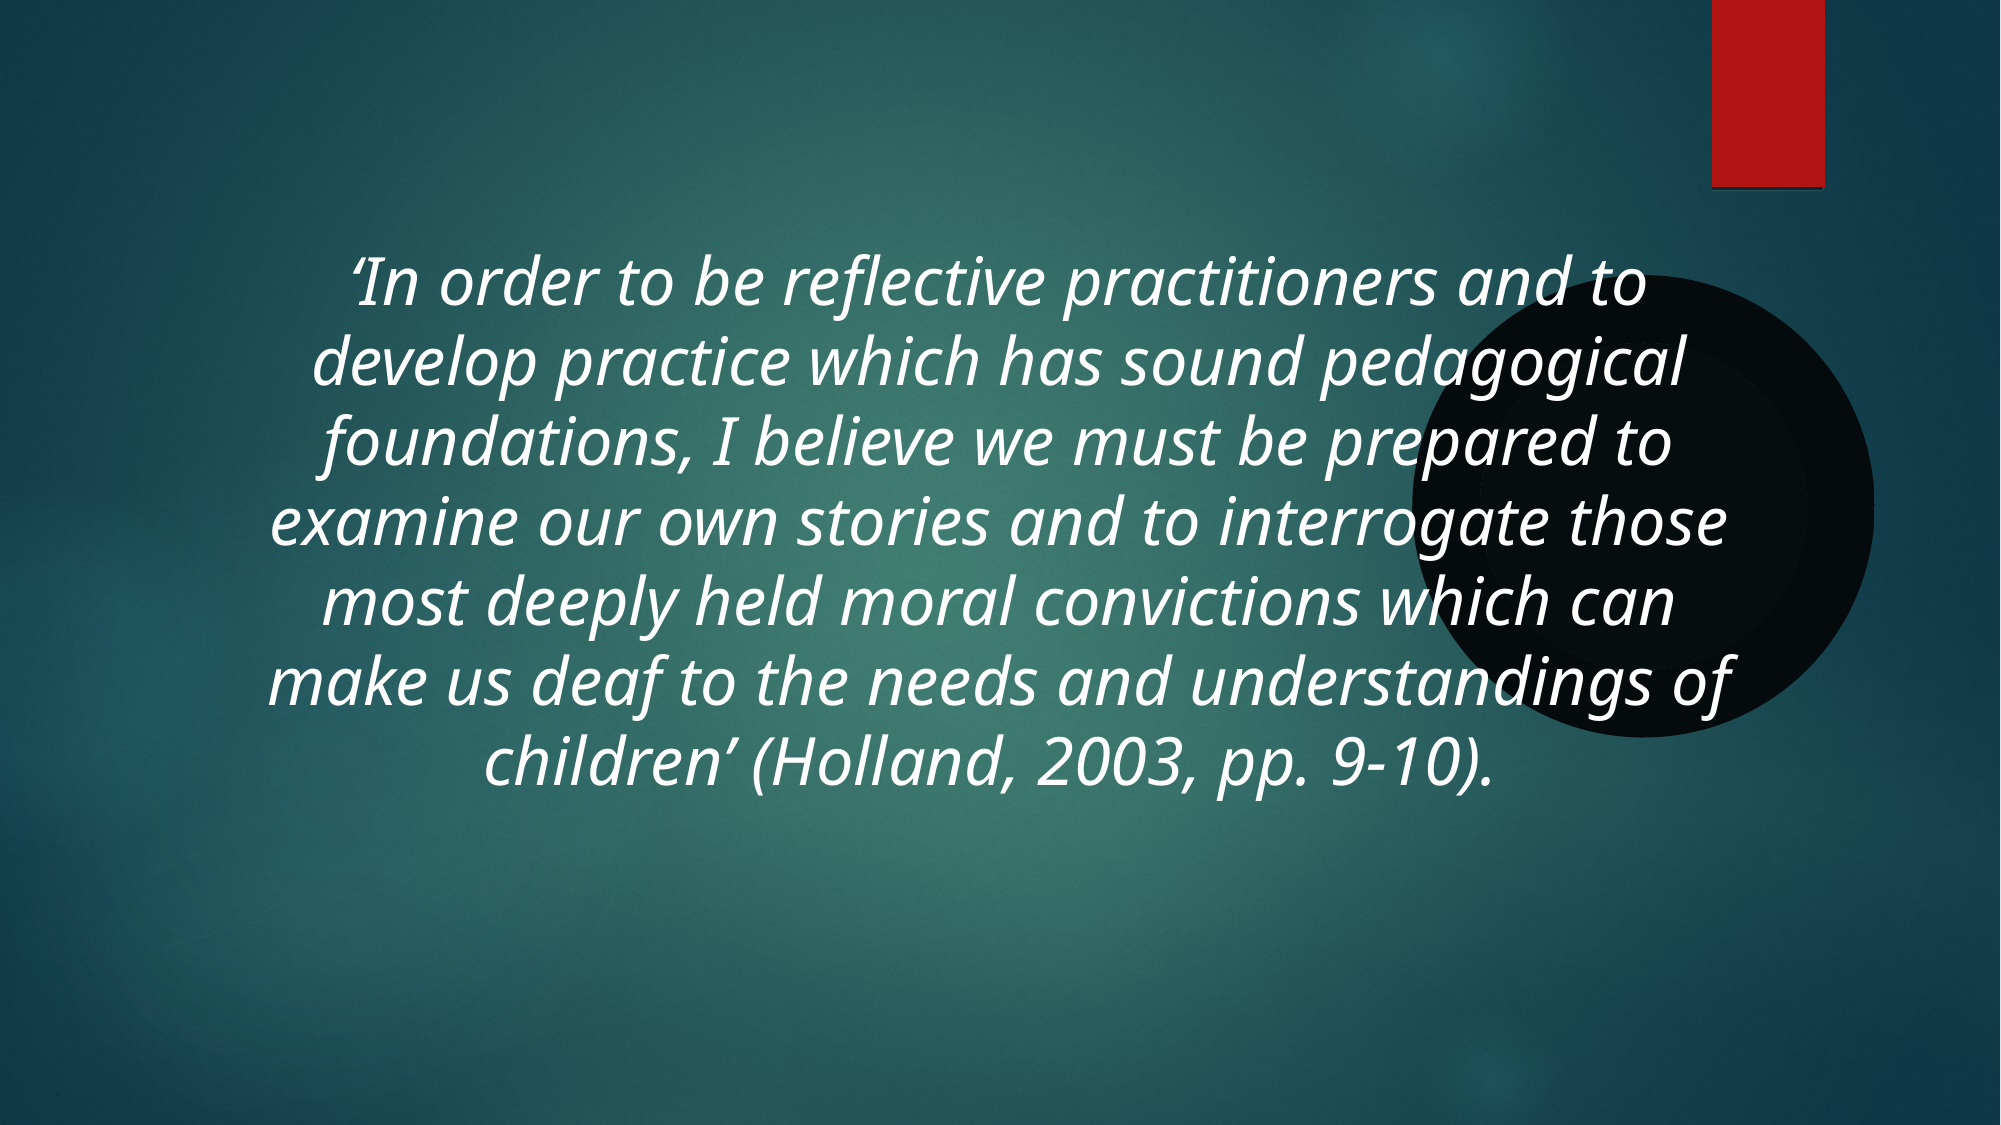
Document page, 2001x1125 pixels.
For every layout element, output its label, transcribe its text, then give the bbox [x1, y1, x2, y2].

text_box ‘In order to be reflective practitioners and to develop practice which has sound pedagogical foundations, I believe we must be prepared to examine our own stories and to interrogate those most deeply held moral convictions which can make us deaf to the needs and understandings of children’ (Holland, 2003, pp. 9-10). [248, 232, 1752, 807]
